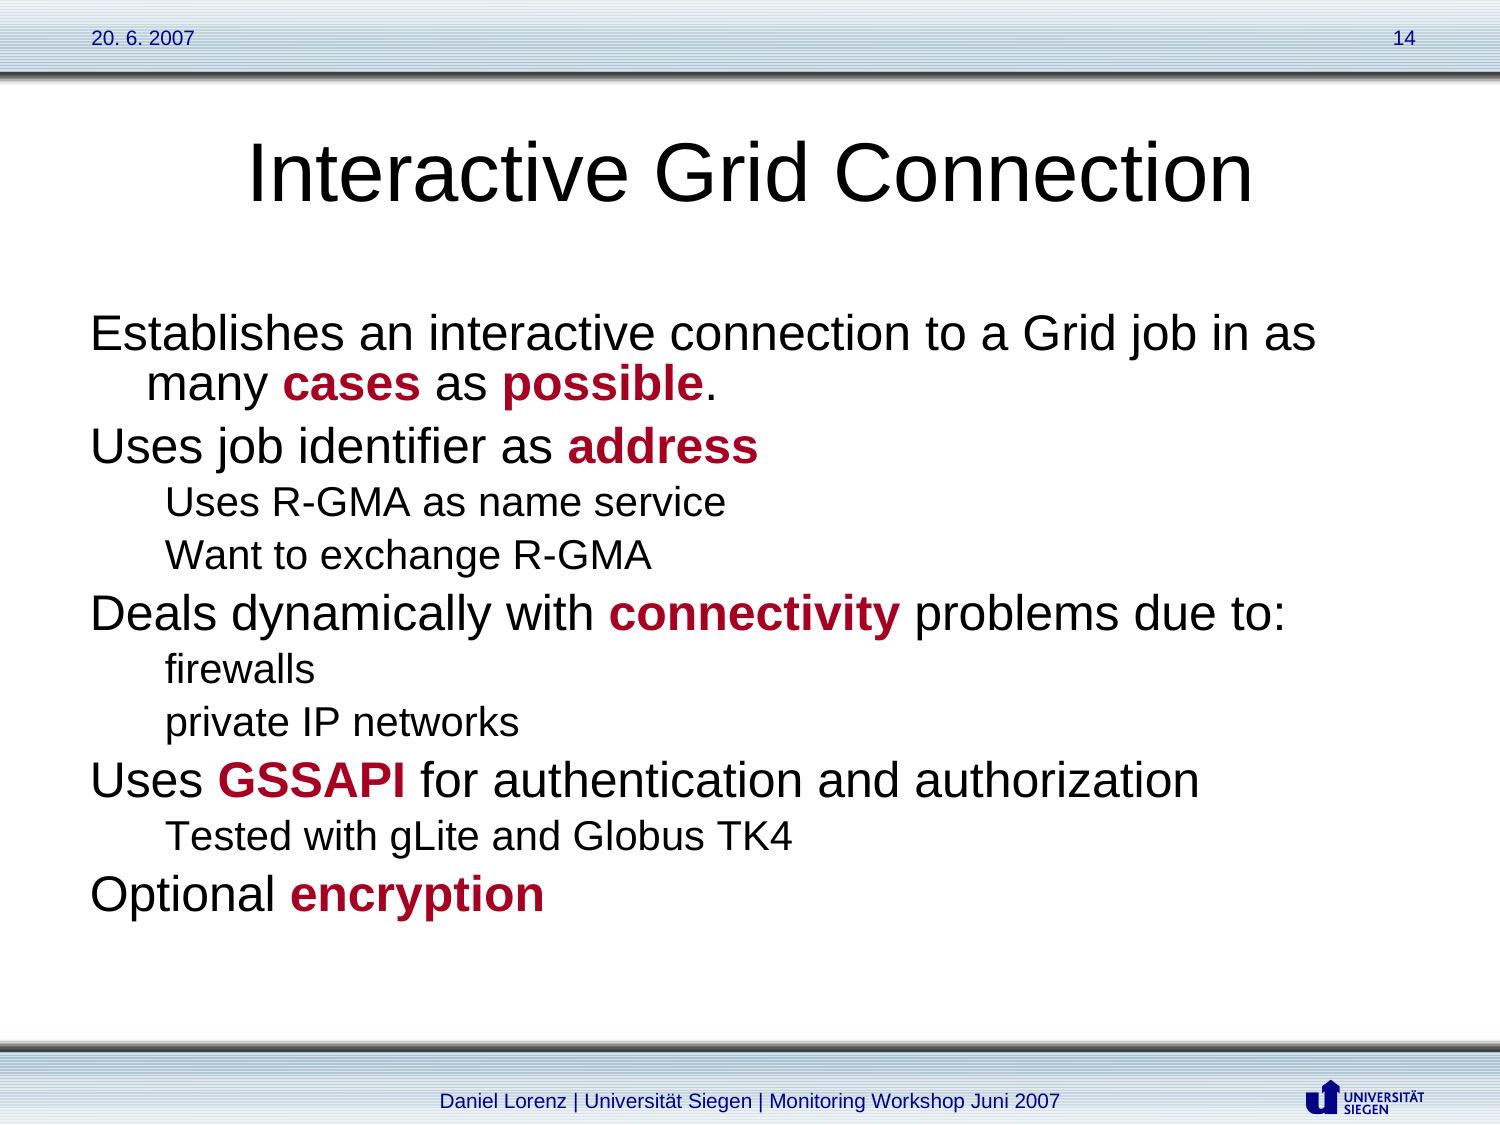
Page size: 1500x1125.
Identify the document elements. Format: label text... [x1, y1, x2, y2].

picture [0, 0, 1500, 102]
picture [0, 1023, 1500, 1125]
list Establishes an interactive connection to a Grid job in as many cases as possible. Uses job identifier as address Uses R-GMA as name service Want to exchange R-GMA Deals dynamically with connectivity problems due to: firewalls private IP networks Uses GSSAPI for authentication and authorization Tested with gLite and Globus TK4 Optional encryption [75, 302, 1426, 1005]
title Interactive Grid Connection [76, 90, 1425, 256]
